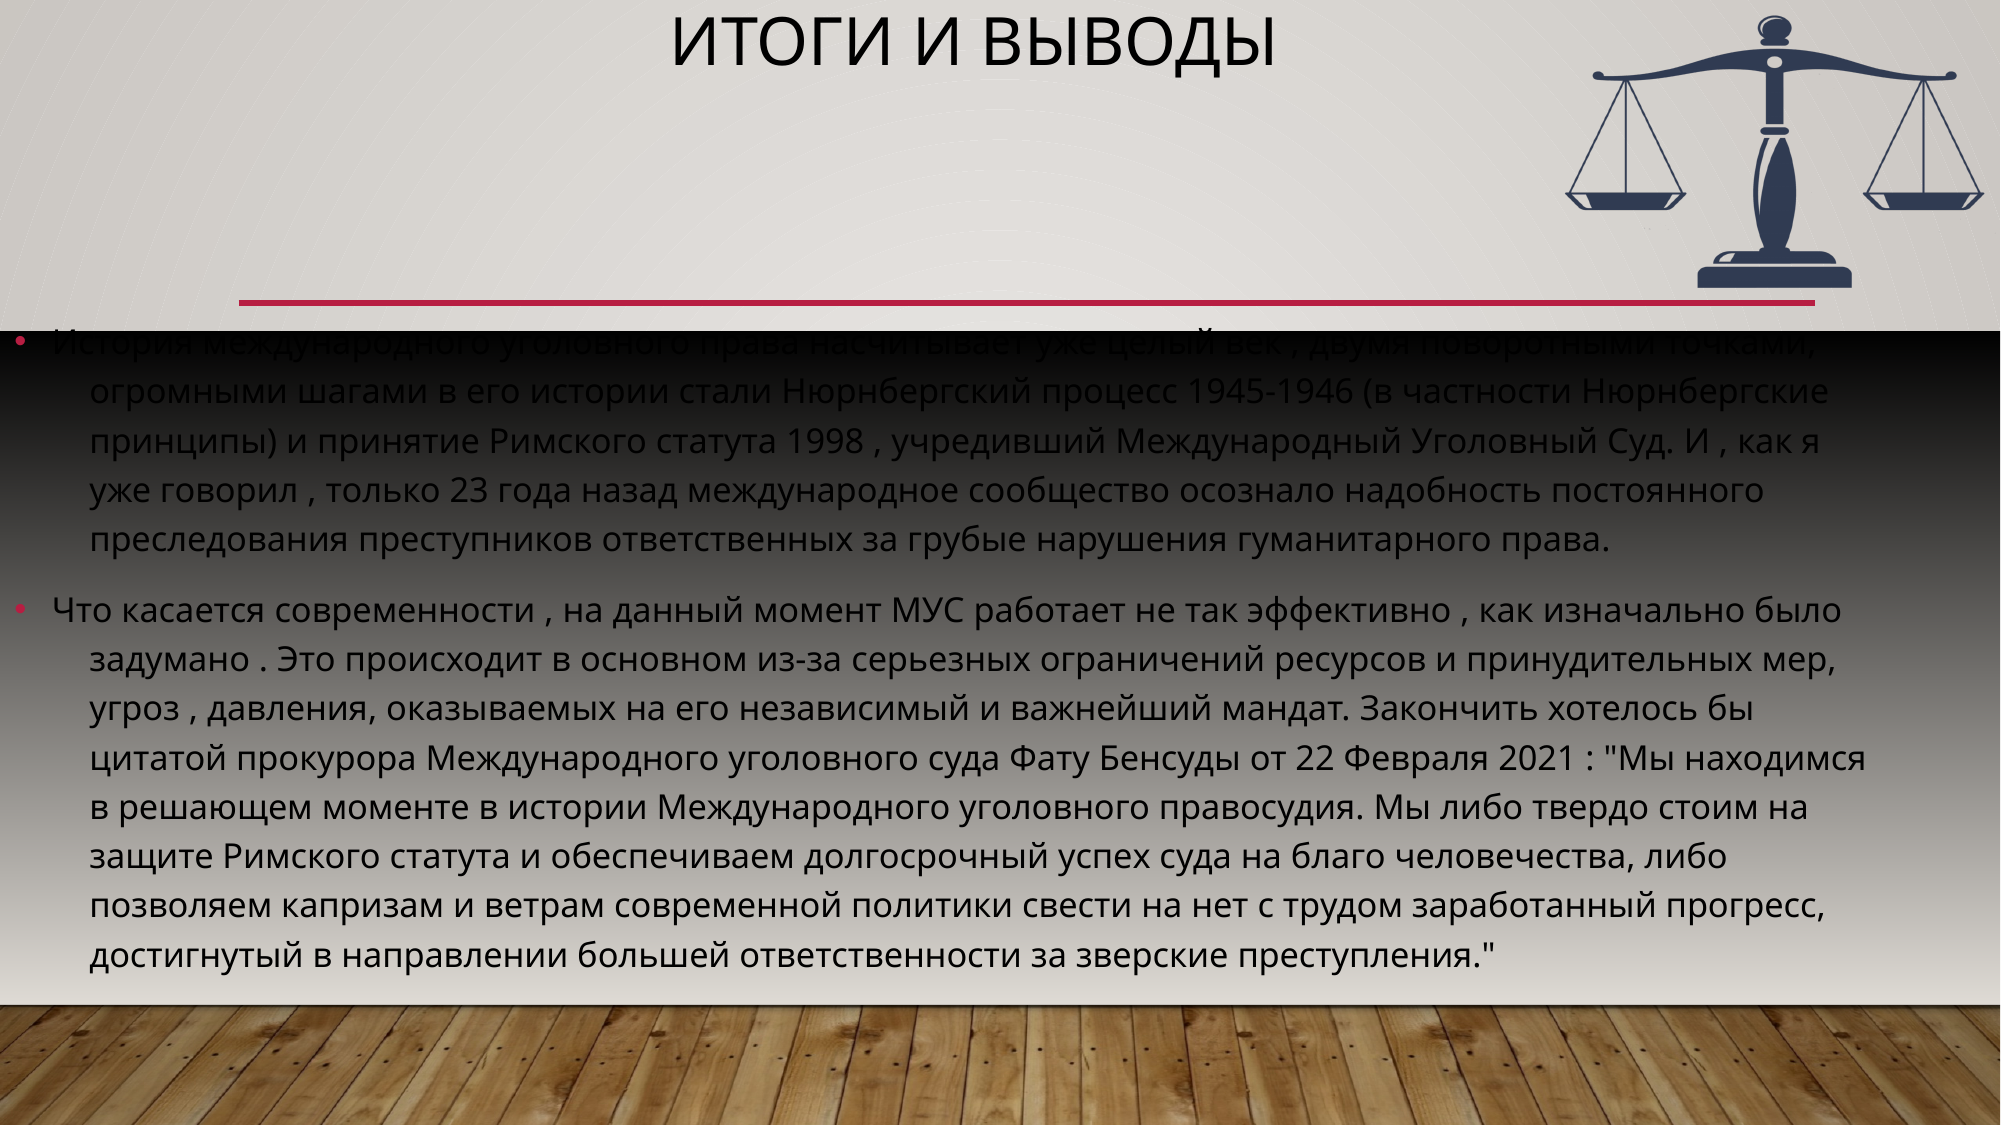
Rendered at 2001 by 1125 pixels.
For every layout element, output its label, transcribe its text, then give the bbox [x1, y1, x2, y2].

title Итоги и выводы [0, 0, 1549, 304]
picture [1549, 0, 2000, 304]
list История международного уголовного права насчитывает уже целый век , двумя поворотными точками, огромными шагами в его истории стали Нюрнбергский процесс 1945-1946 (в частности Нюрнбергские принципы) и принятие Римского статута 1998 , учредивший Международный Уголовный Суд. И , как я уже говорил , только 23 года назад международное сообщество осознало надобность постоянного преследования преступников ответственных за грубые нарушения гуманитарного права. Что касается современности , на данный момент МУС работает не так эффективно , как изначально было задумано . Это происходит в основном из-за серьезных ограничений ресурсов и принудительных мер, угроз , давления, оказываемых на его независимый и важнейший мандат. Закончить хотелось бы цитатой прокурора Международного уголовного суда Фату Бенсуды от 22 Февраля 2021 : "Мы находимся в решающем моменте в истории Международного уголовного правосудия. Мы либо твердо стоим на защите Римского статута и обеспечиваем долгосрочный успех суда на благо человечества, либо позволяем капризам и ветрам современной политики свести на нет с трудом заработанный прогресс, достигнутый в направлении большей ответственности за зверские преступления." [0, 304, 1884, 1003]
